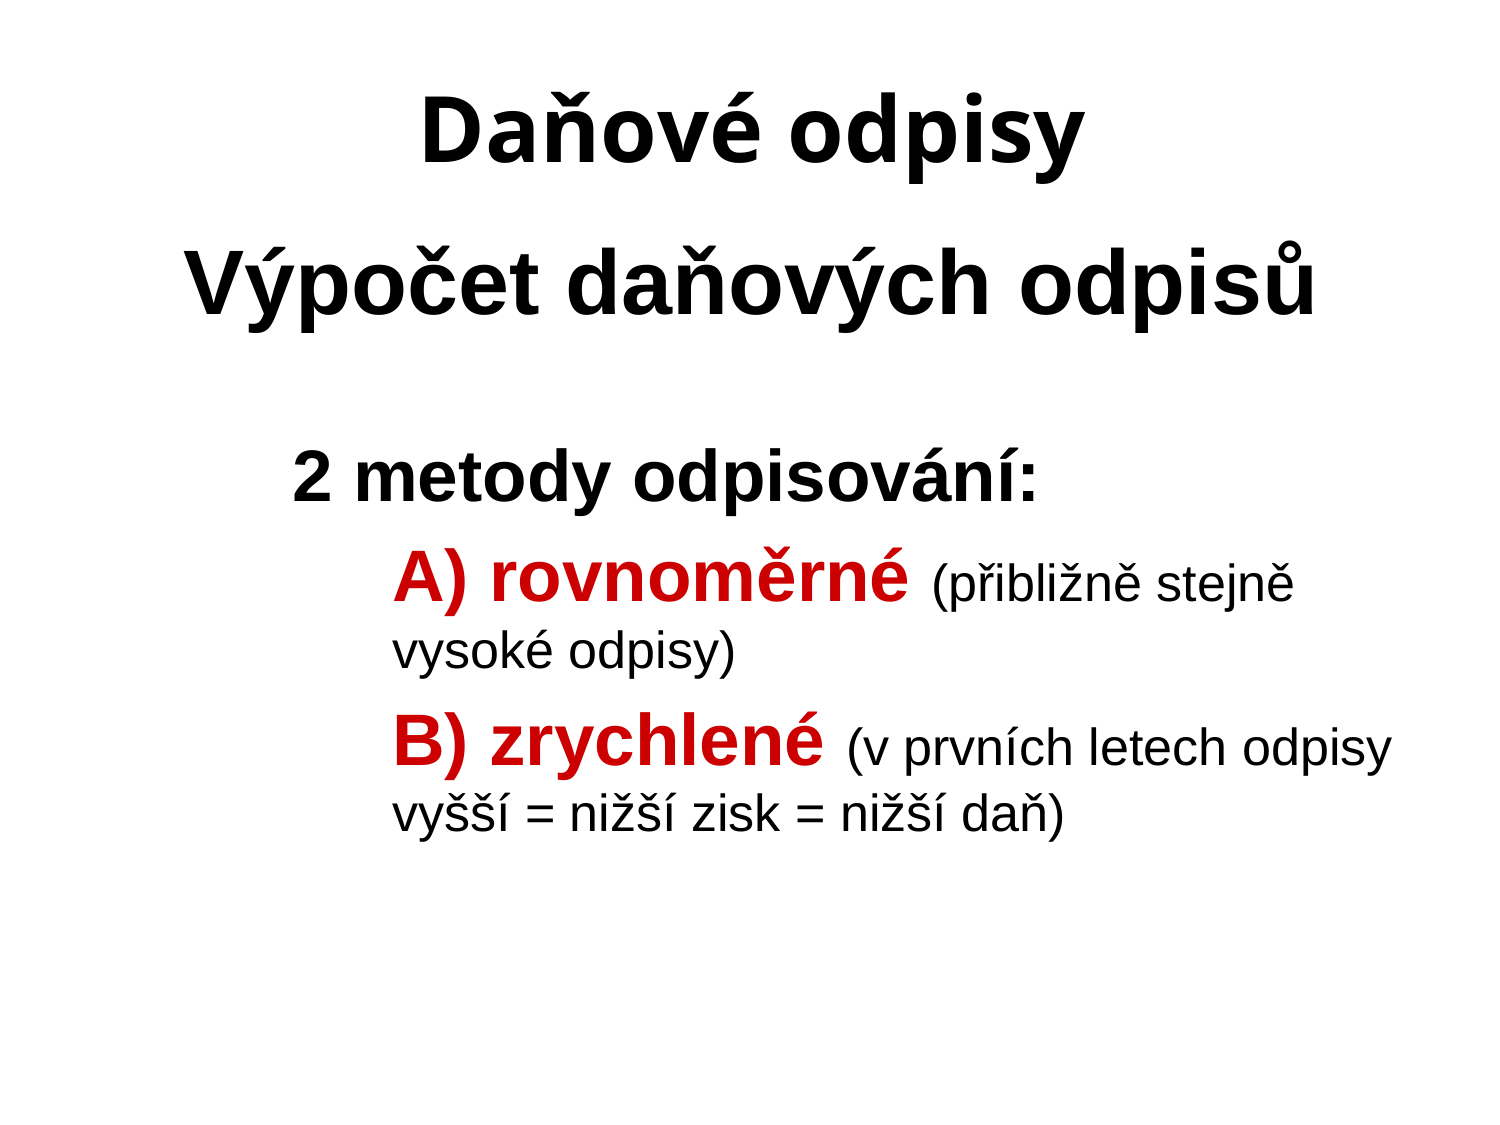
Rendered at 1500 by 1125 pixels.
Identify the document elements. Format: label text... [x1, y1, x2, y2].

text_box 2 metody odpisování: A) rovnoměrné (přibližně stejně vysoké odpisy) B) zrychlené (v prvních letech odpisy vyšší = nižší zisk = nižší daň) [277, 420, 1447, 941]
title Výpočet daňových odpisů [76, 185, 1427, 373]
text_box Daňové odpisy [76, 66, 1427, 185]
